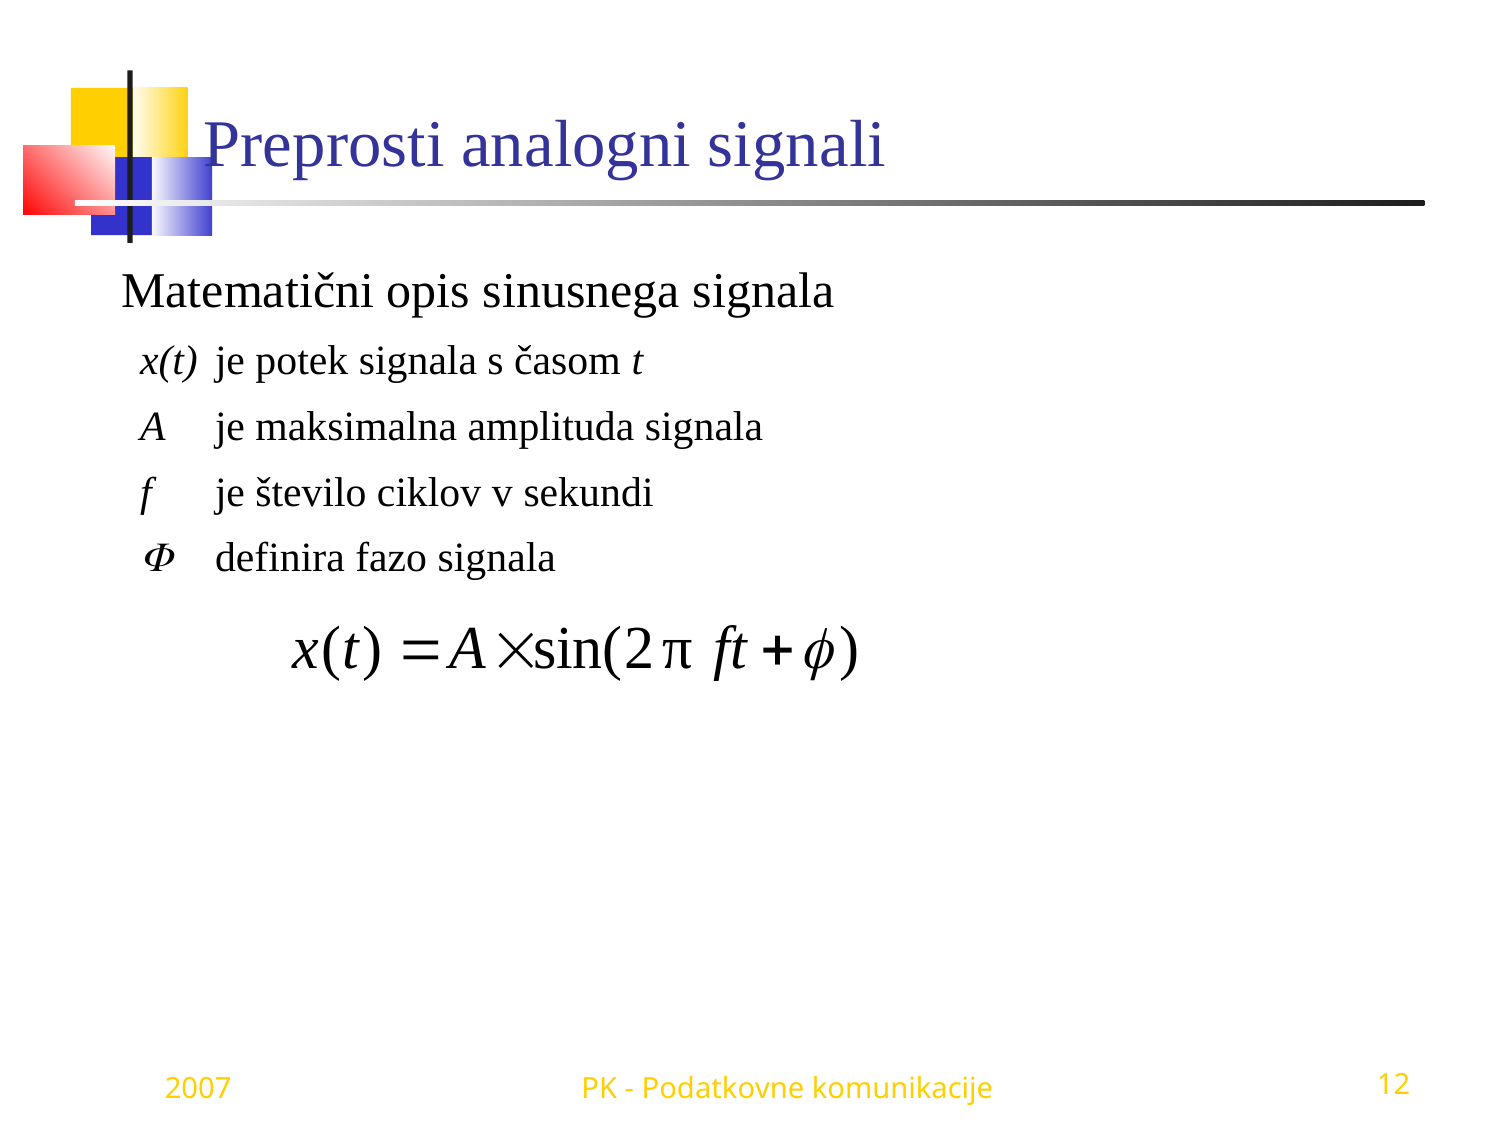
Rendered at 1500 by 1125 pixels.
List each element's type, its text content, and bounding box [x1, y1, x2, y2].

chart [280, 612, 871, 694]
text_box PK - Podatkovne komunikacije [549, 1037, 1026, 1113]
title Preprosti analogni signali [188, 92, 1468, 188]
text_box <number> [1112, 1037, 1426, 1113]
text_box 2007 [150, 1037, 463, 1113]
list Matematični opis sinusnega signala x(t) je potek signala s časom t A je maksimalna amplituda signala f je število ciklov v sekundi  definira fazo signala [50, 249, 1469, 695]
